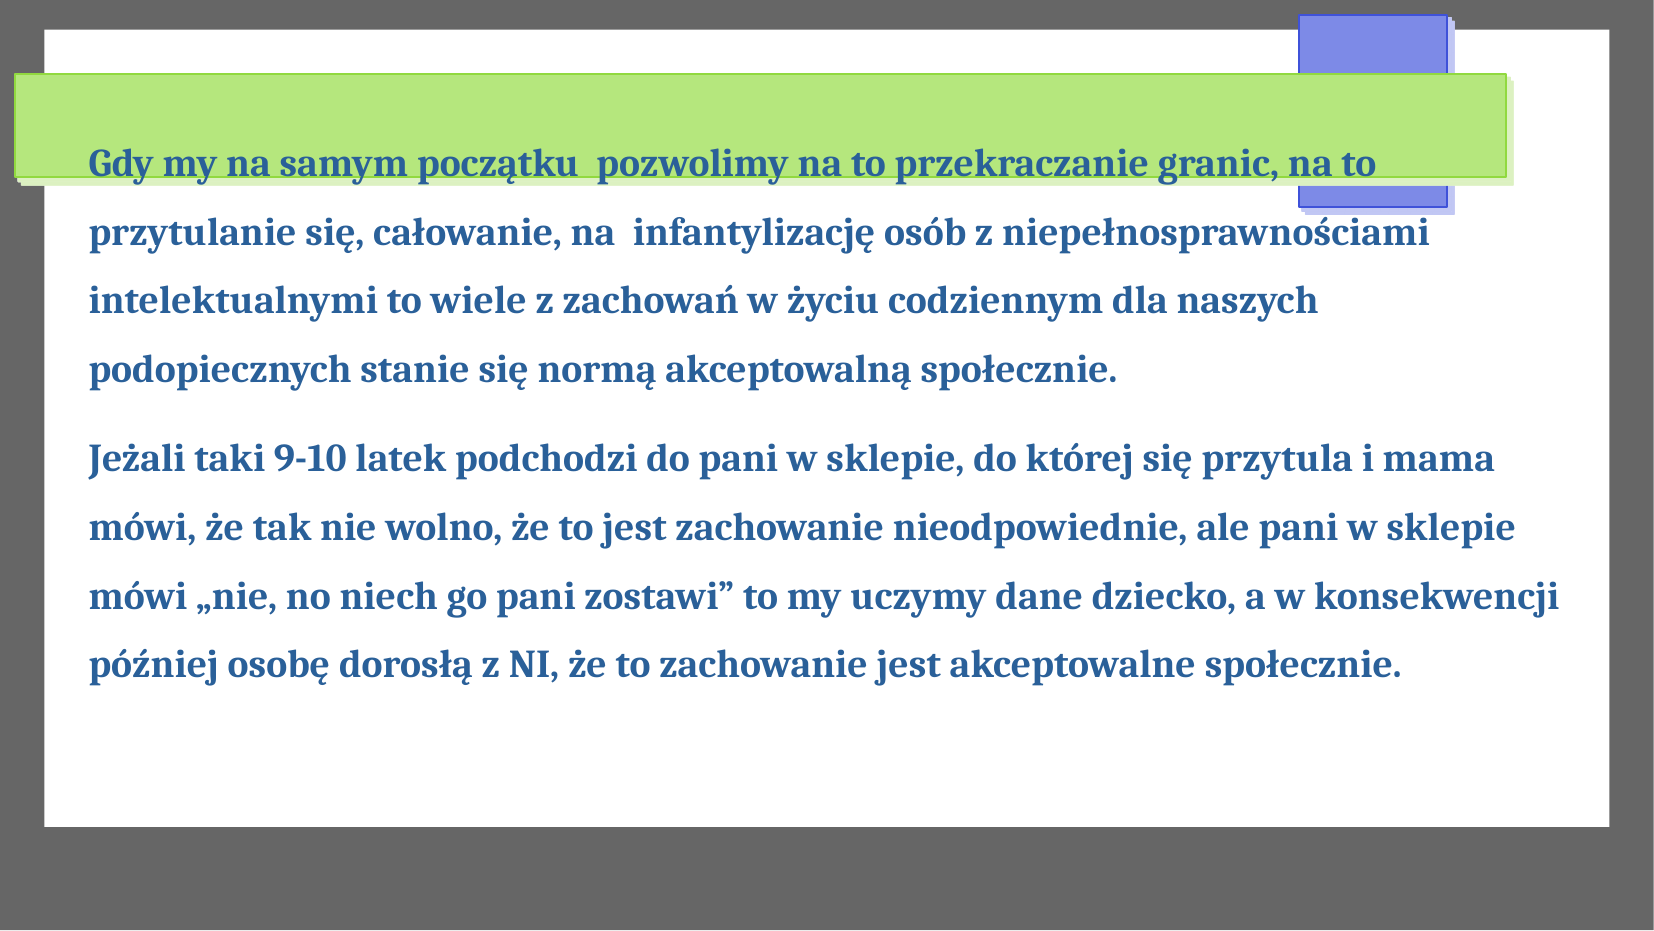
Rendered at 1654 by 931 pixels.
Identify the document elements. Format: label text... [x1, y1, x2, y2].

list Gdy my na samym początku pozwolimy na to przekraczanie granic, na to przytulanie się, całowanie, na infantylizację osób z niepełnosprawnościami intelektualnymi to wiele z zachowań w życiu codziennym dla naszych podopiecznych stanie się normą akceptowalną społecznie. Jeżali taki 9-10 latek podchodzi do pani w sklepie, do której się przytula i mama mówi, że tak nie wolno, że to jest zachowanie nieodpowiednie, ale pani w sklepie mówi „nie, no niech go pani zostawi” to my uczymy dane dziecko, a w konsekwencji później osobę dorosłą z NI, że to zachowanie jest akceptowalne społecznie. [88, 118, 1565, 709]
